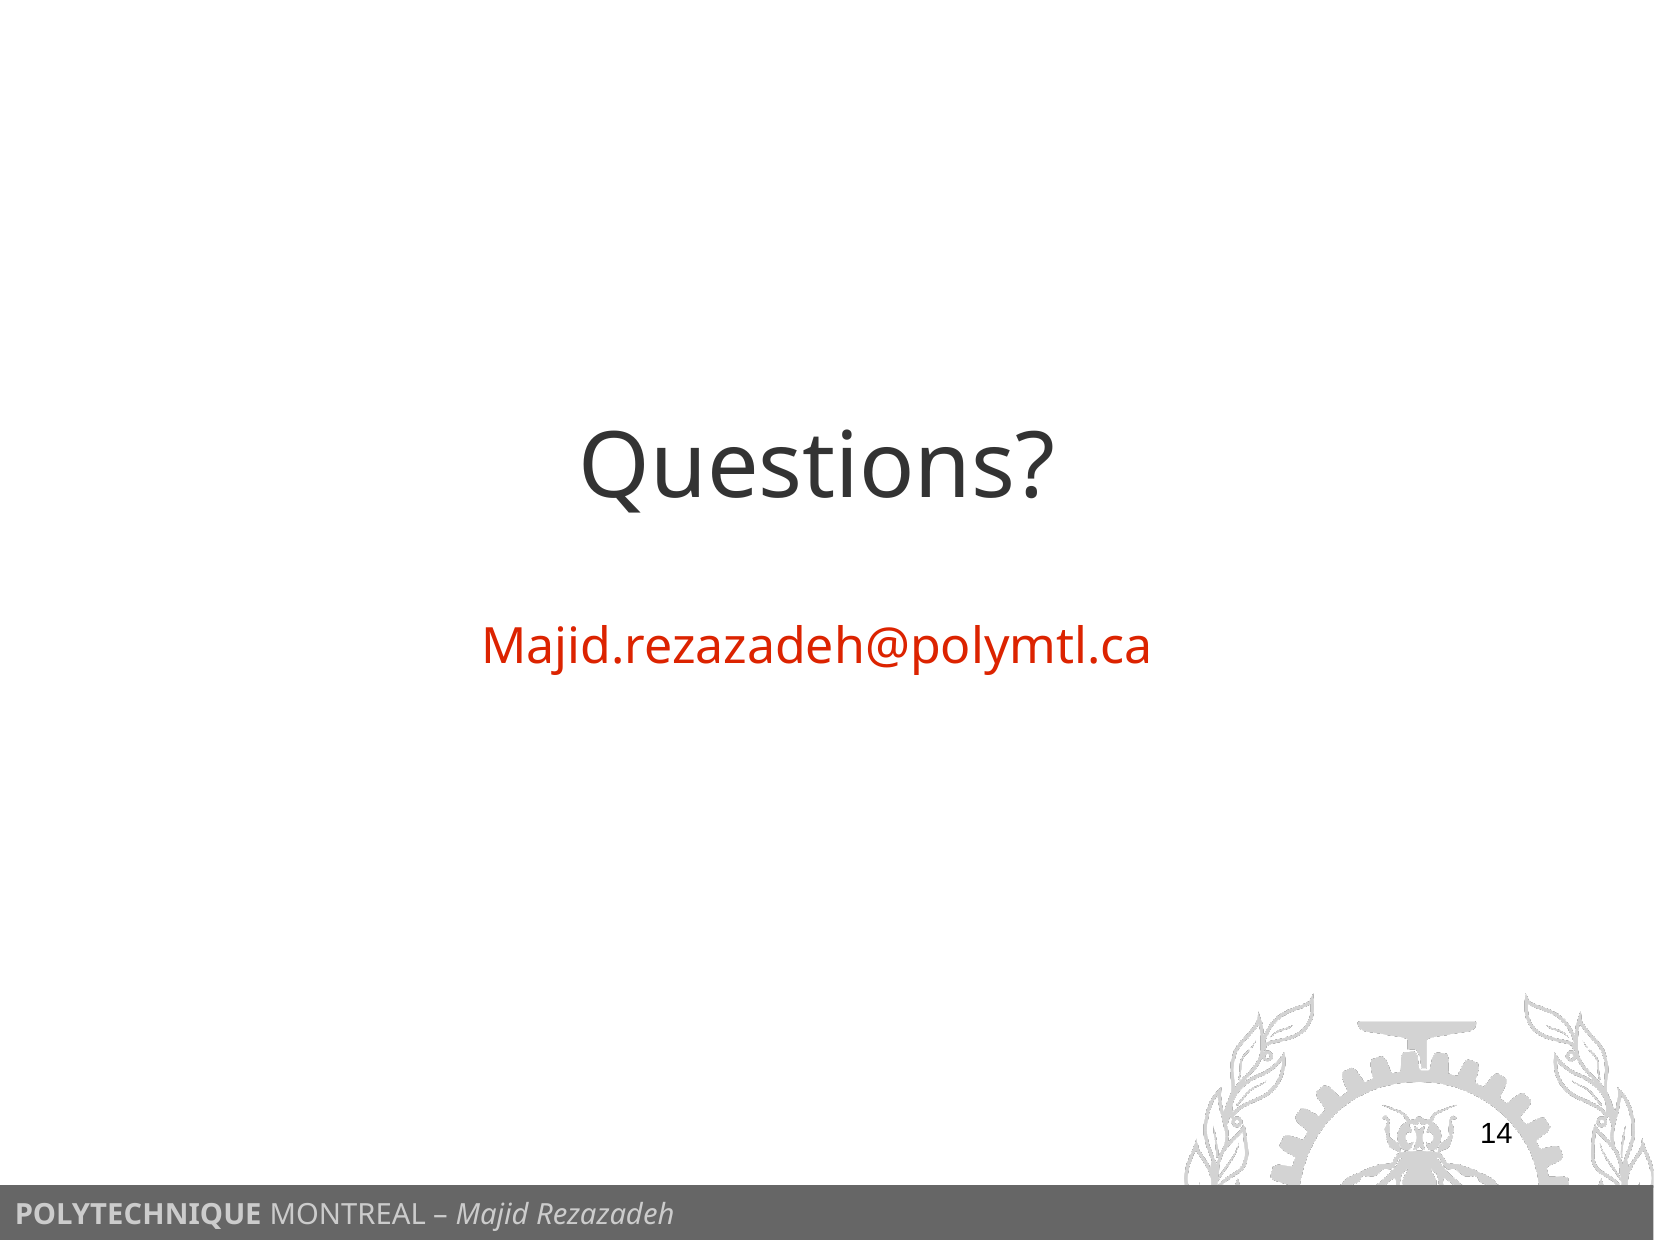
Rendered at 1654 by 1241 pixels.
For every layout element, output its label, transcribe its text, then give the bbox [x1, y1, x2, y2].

text_box POLYTECHNIQUE MONTREAL – Majid Rezazadeh [0, 1185, 1654, 1240]
picture [1184, 967, 1654, 1185]
text_box Questions? Majid.rezazadeh@polymtl.ca [119, 292, 1515, 733]
text_box 14 [1465, 1107, 1543, 1185]
